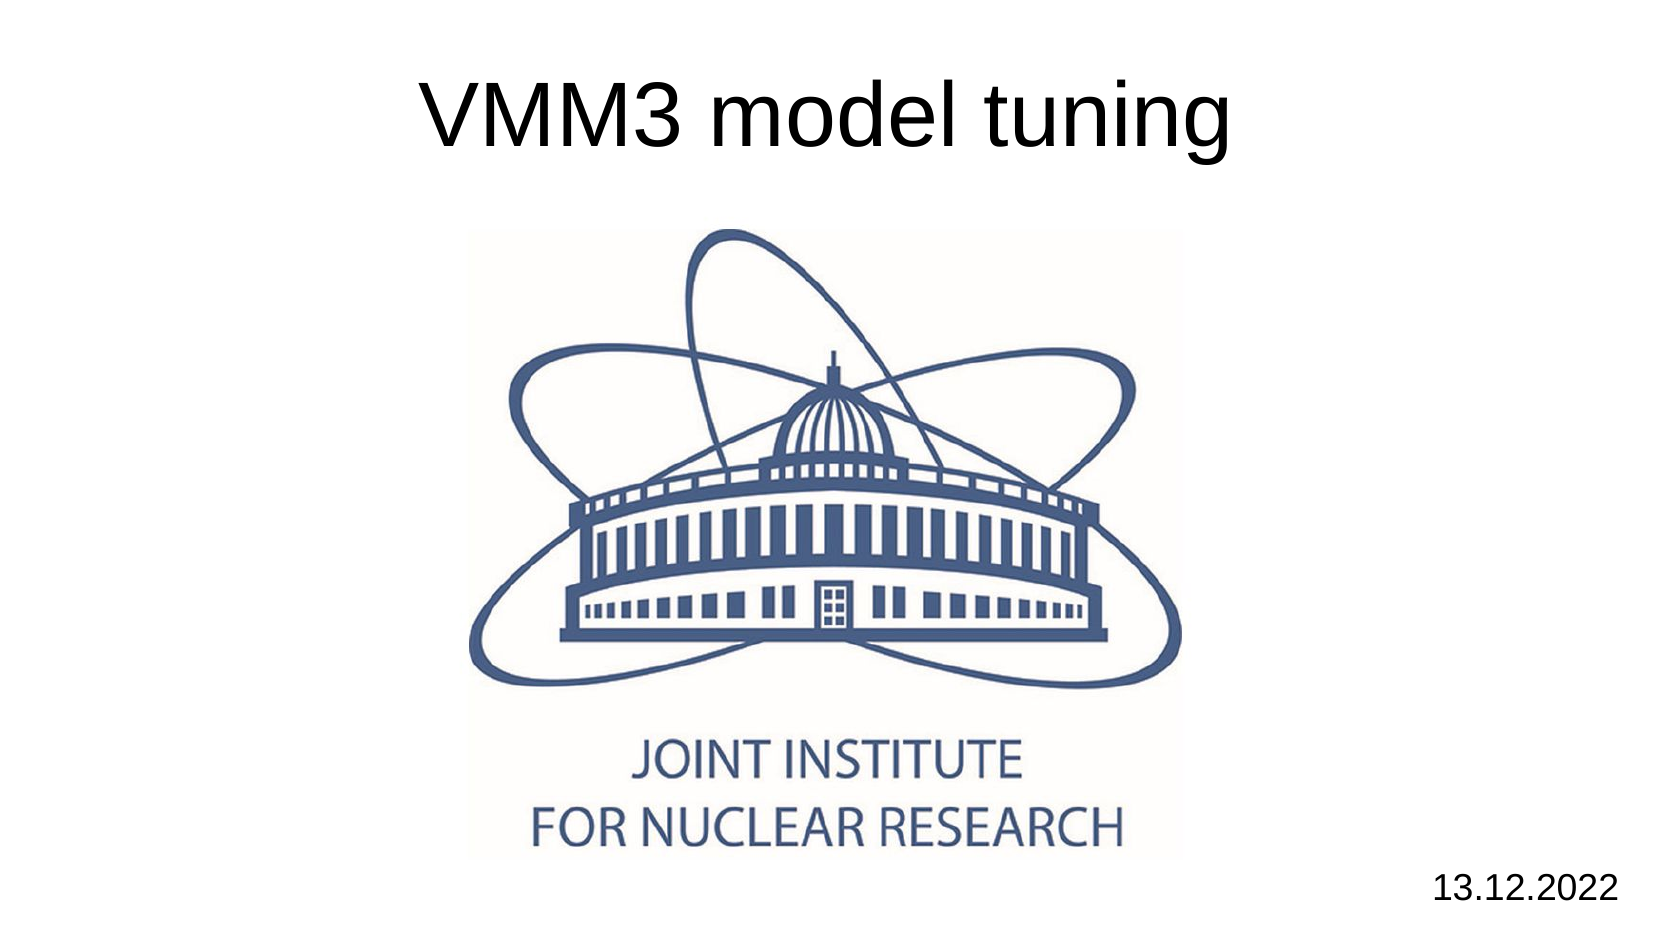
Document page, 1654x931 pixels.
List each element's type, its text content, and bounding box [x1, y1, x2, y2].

title VMM3 model tuning [82, 37, 1571, 193]
text_box 13.12.2022 [1417, 858, 1635, 916]
picture [216, 201, 1434, 887]
